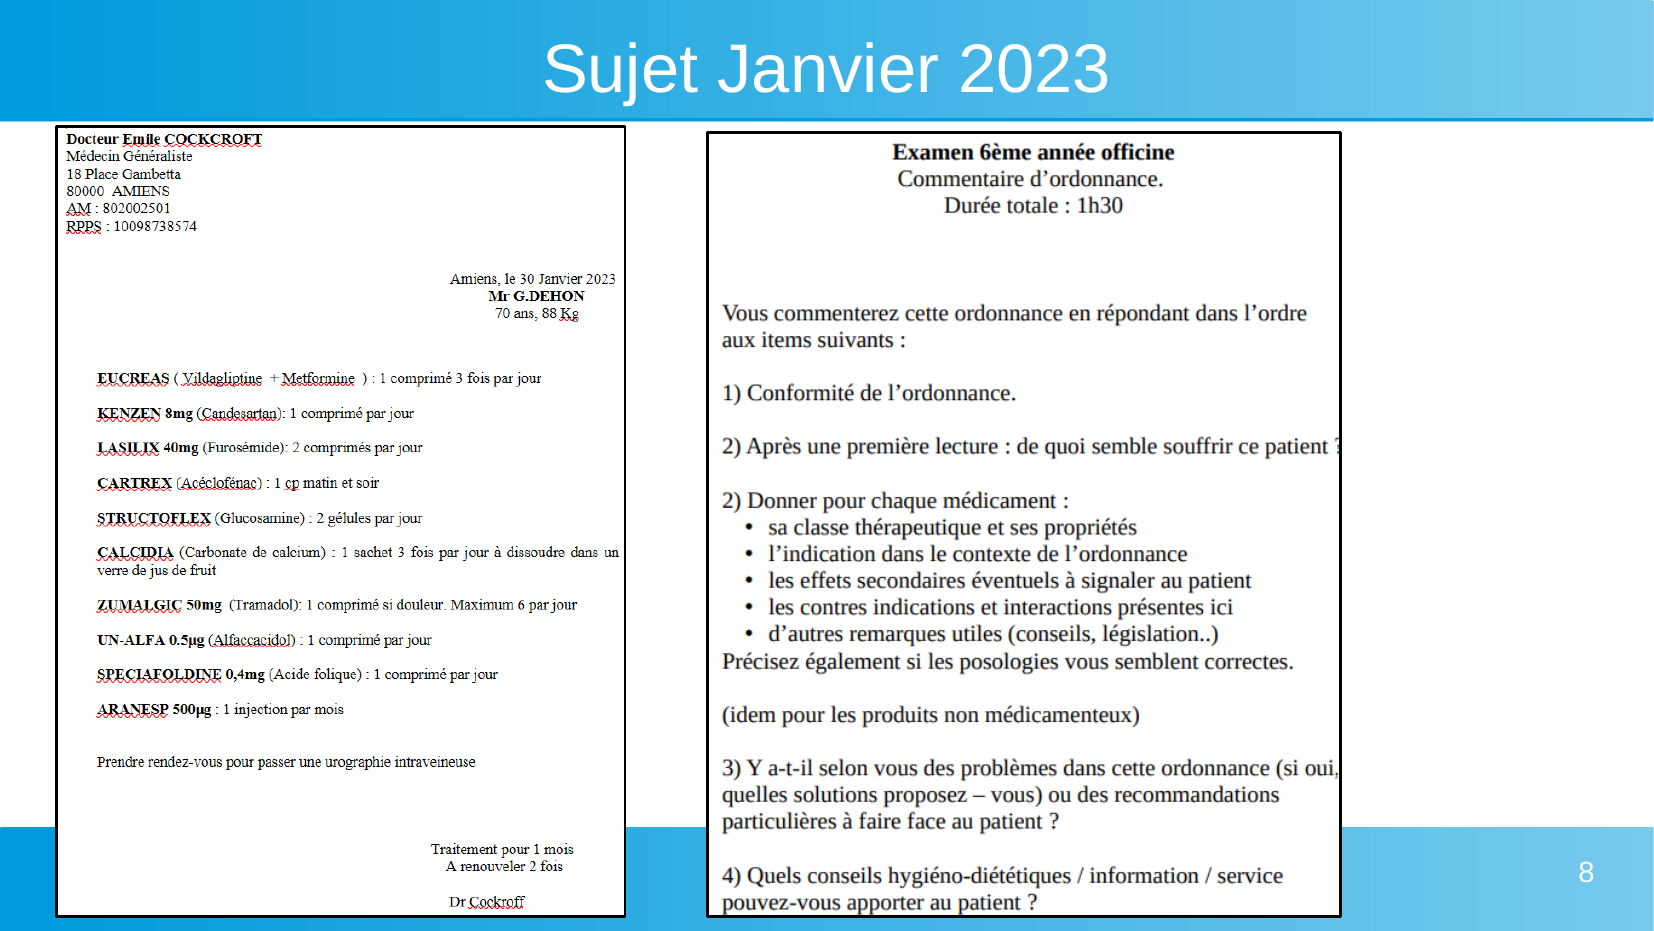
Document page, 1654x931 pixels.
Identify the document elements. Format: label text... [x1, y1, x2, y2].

title Sujet Janvier 2023 [59, 29, 1595, 108]
picture [708, 133, 1340, 916]
picture [57, 127, 624, 916]
